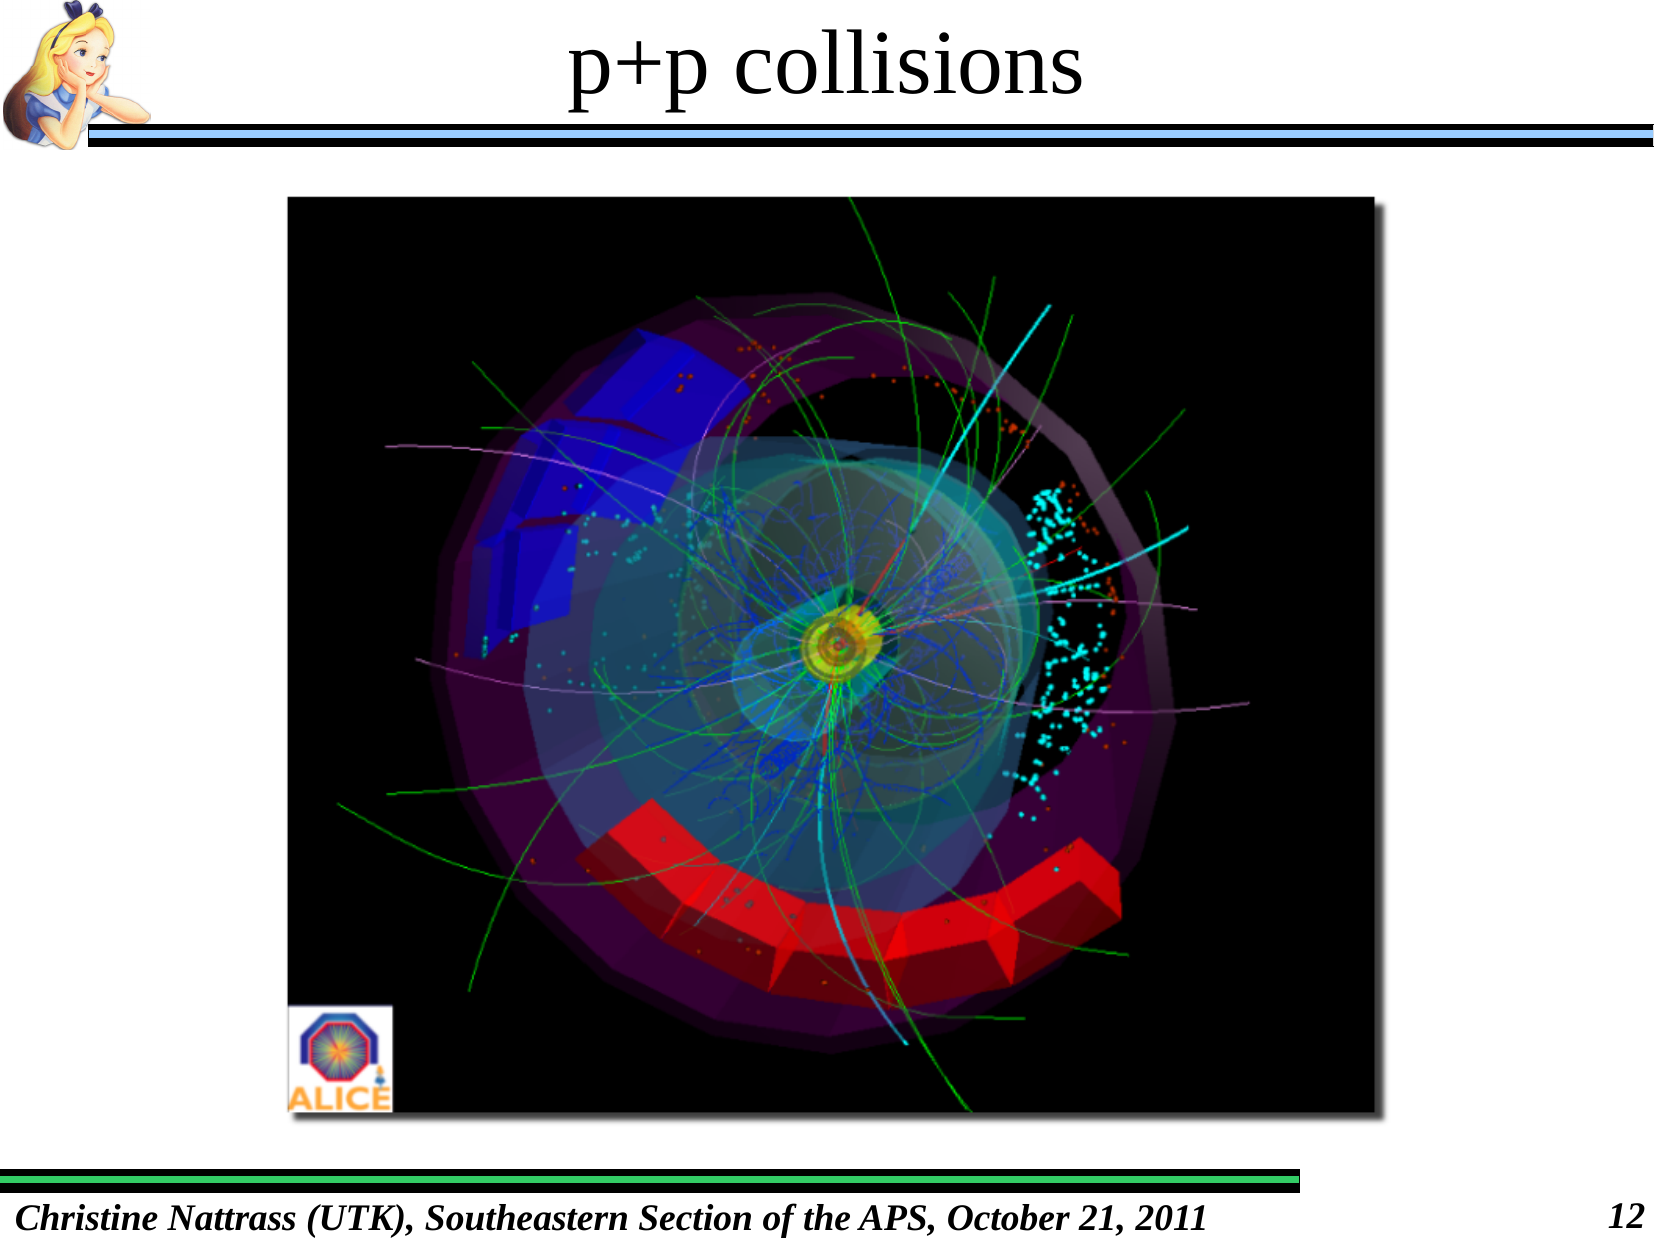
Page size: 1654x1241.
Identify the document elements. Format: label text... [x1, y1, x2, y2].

picture [216, 194, 1467, 1133]
picture [3, 0, 151, 150]
title p+p collisions [82, 11, 1571, 113]
